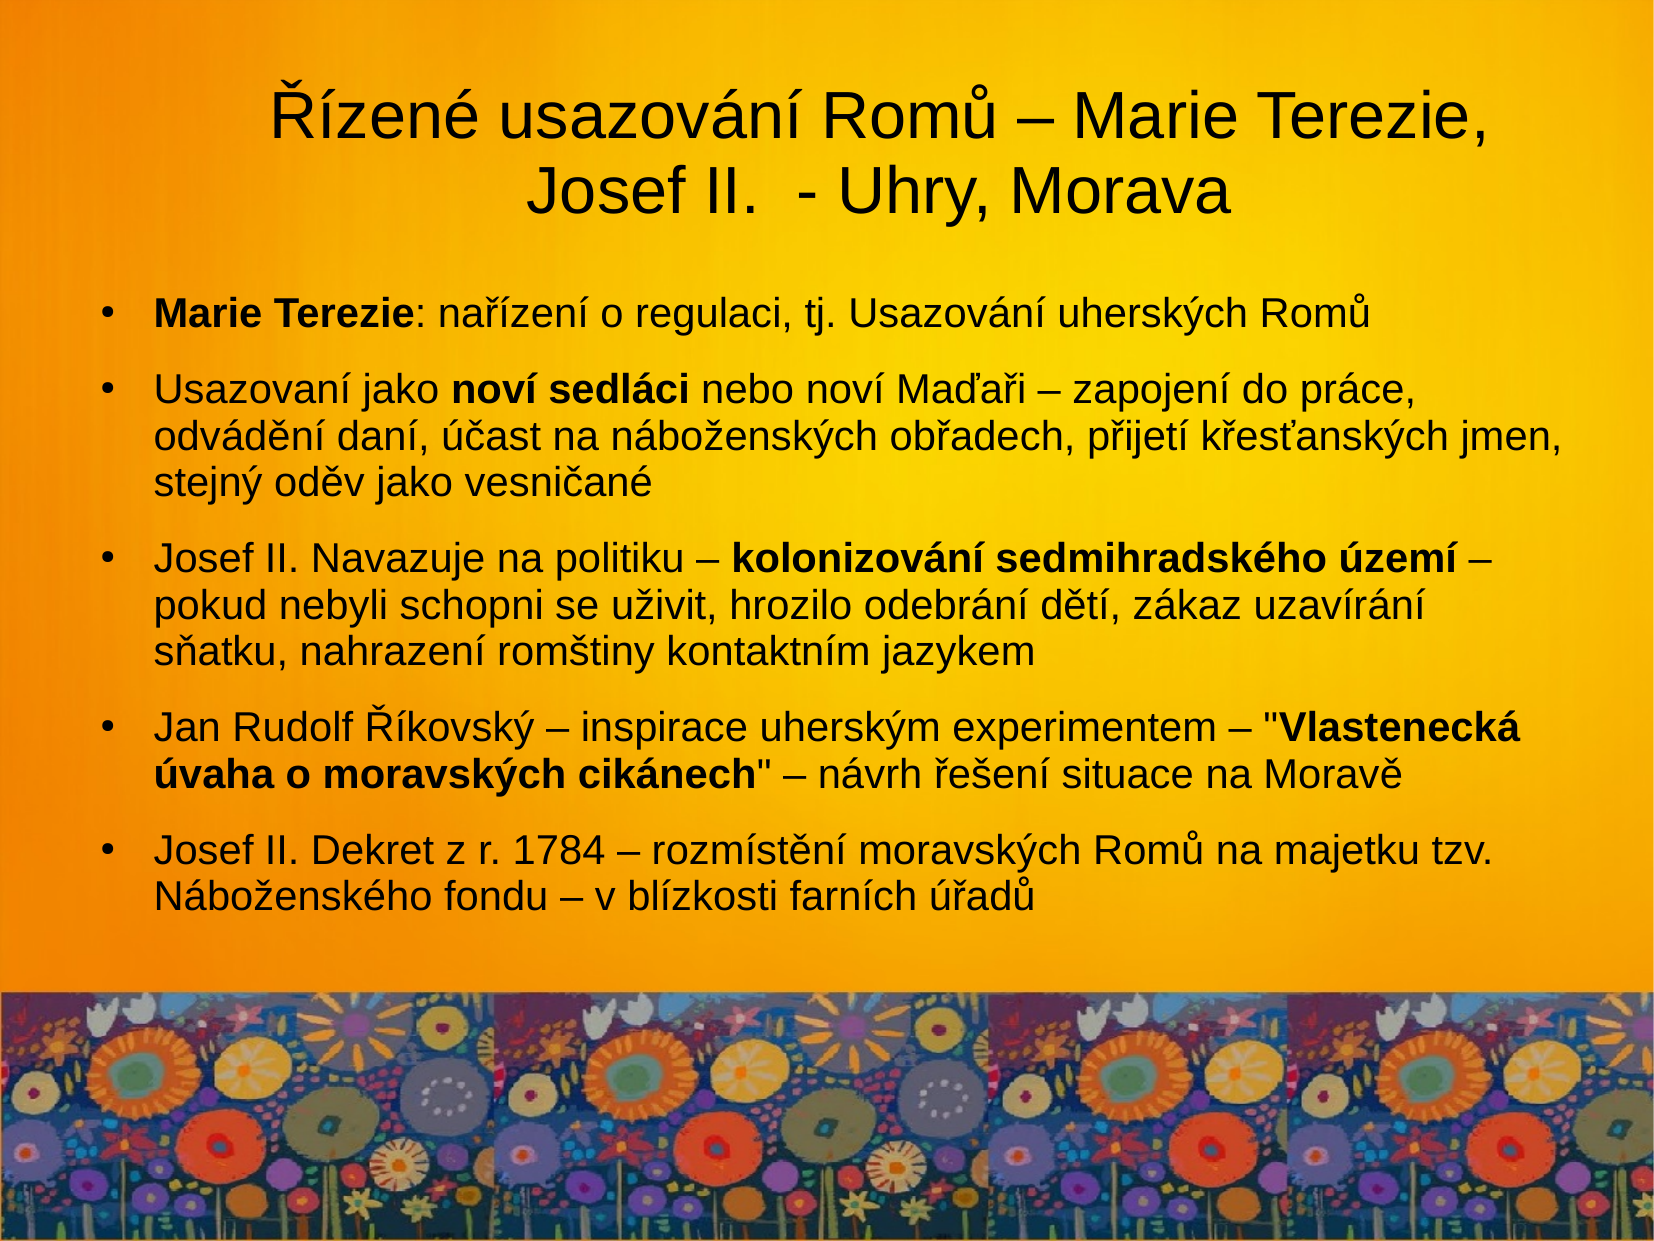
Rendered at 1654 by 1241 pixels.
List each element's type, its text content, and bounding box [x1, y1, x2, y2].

picture [0, 0, 1654, 1241]
list Marie Terezie: nařízení o regulaci, tj. Usazování uherských Romů Usazovaní jako noví sedláci nebo noví Maďaři – zapojení do práce, odvádění daní, účast na náboženských obřadech, přijetí křesťanských jmen, stejný oděv jako vesničané Josef II. Navazuje na politiku – kolonizování sedmihradského území – pokud nebyli schopni se uživit, hrozilo odebrání dětí, zákaz uzavírání sňatku, nahrazení romštiny kontaktním jazykem Jan Rudolf Říkovský – inspirace uherským experimentem – "Vlastenecká úvaha o moravských cikánech" – návrh řešení situace na Moravě Josef II. Dekret z r. 1784 – rozmístění moravských Romů na majetku tzv. Náboženského fondu – v blízkosti farních úřadů [82, 290, 1571, 1109]
title Řízené usazování Romů – Marie Terezie, Josef II. - Uhry, Morava [82, 49, 1571, 257]
